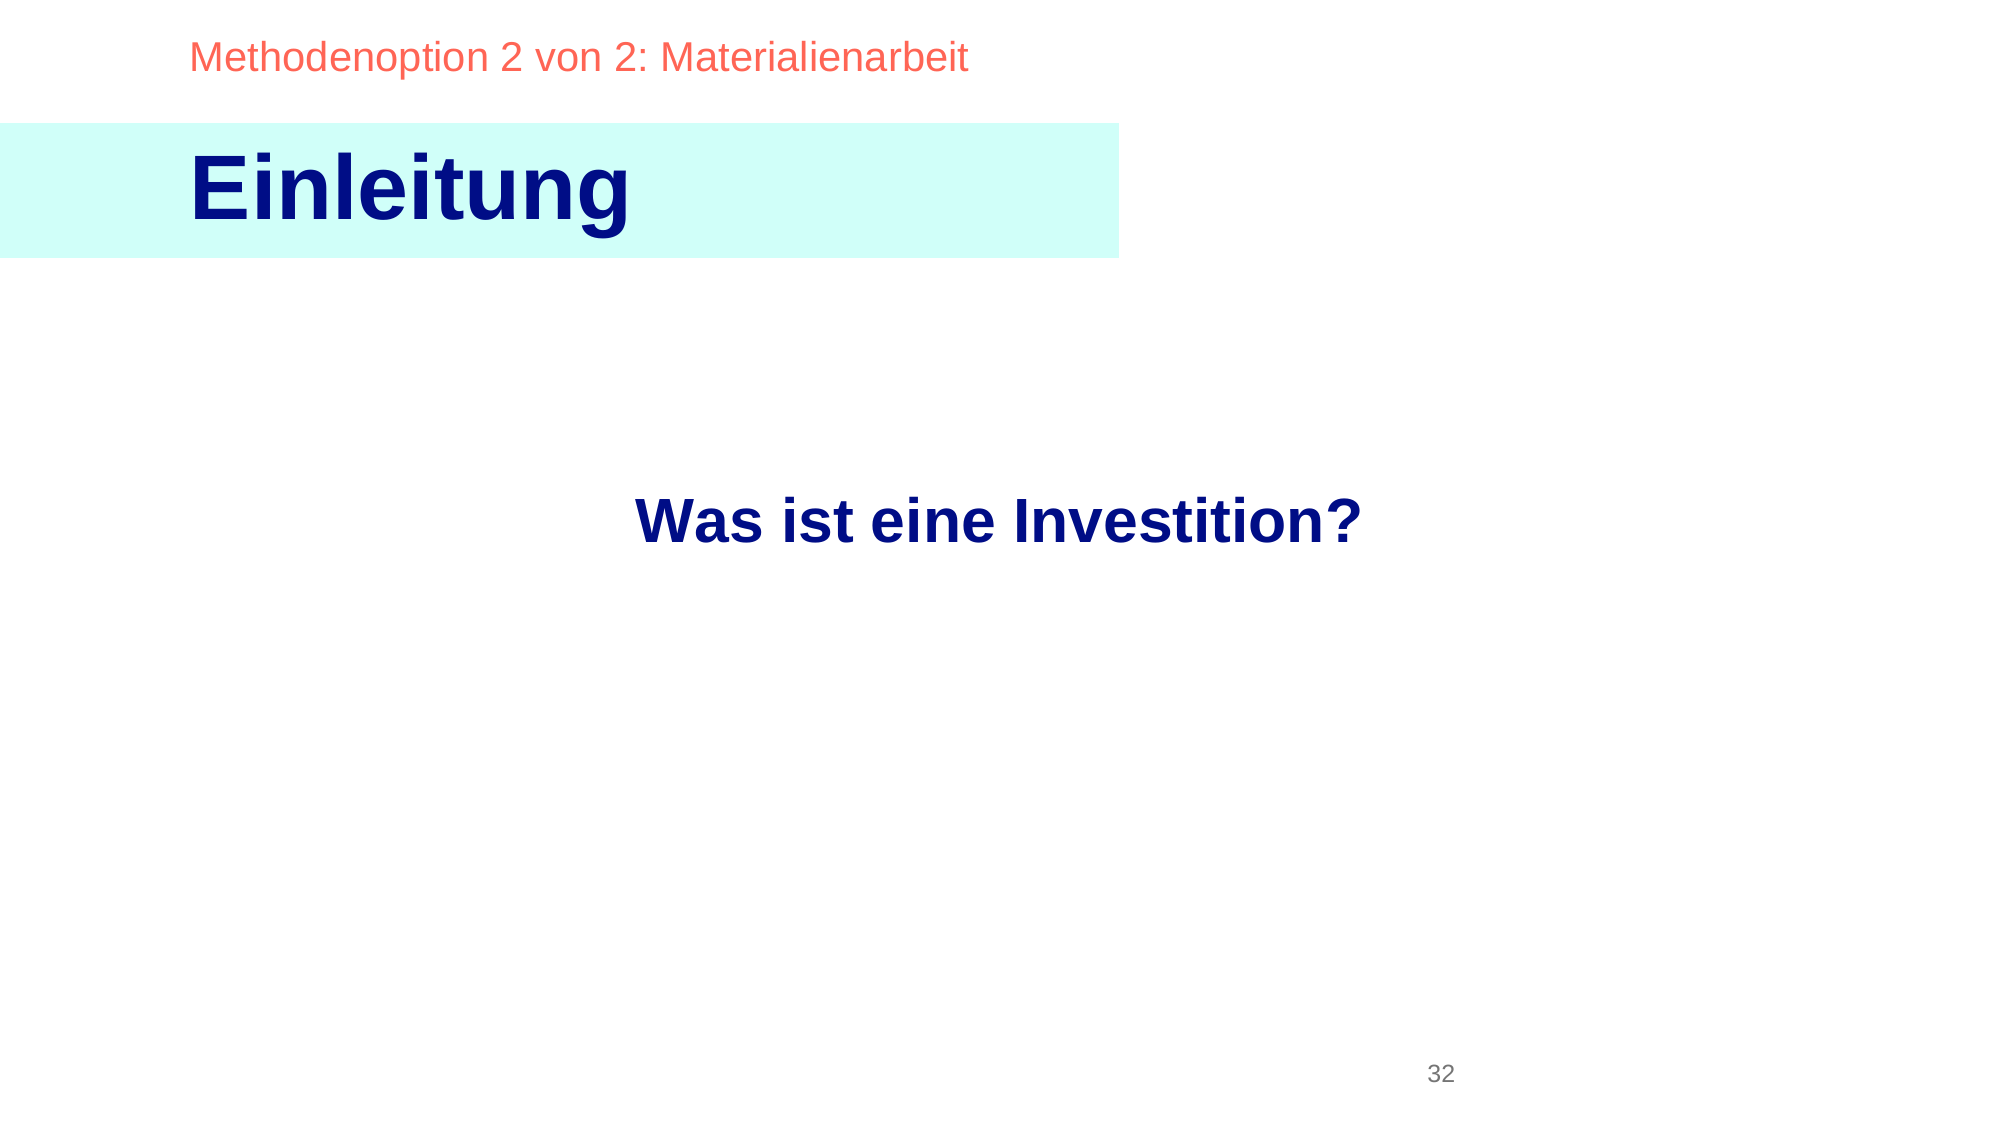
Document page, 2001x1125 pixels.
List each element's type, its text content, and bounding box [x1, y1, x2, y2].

list Einleitung [137, 129, 1093, 258]
list Methodenoption 2 von 2: Materialienarbeit [137, 27, 1119, 107]
list Was ist eine Investition? [137, 481, 1863, 725]
